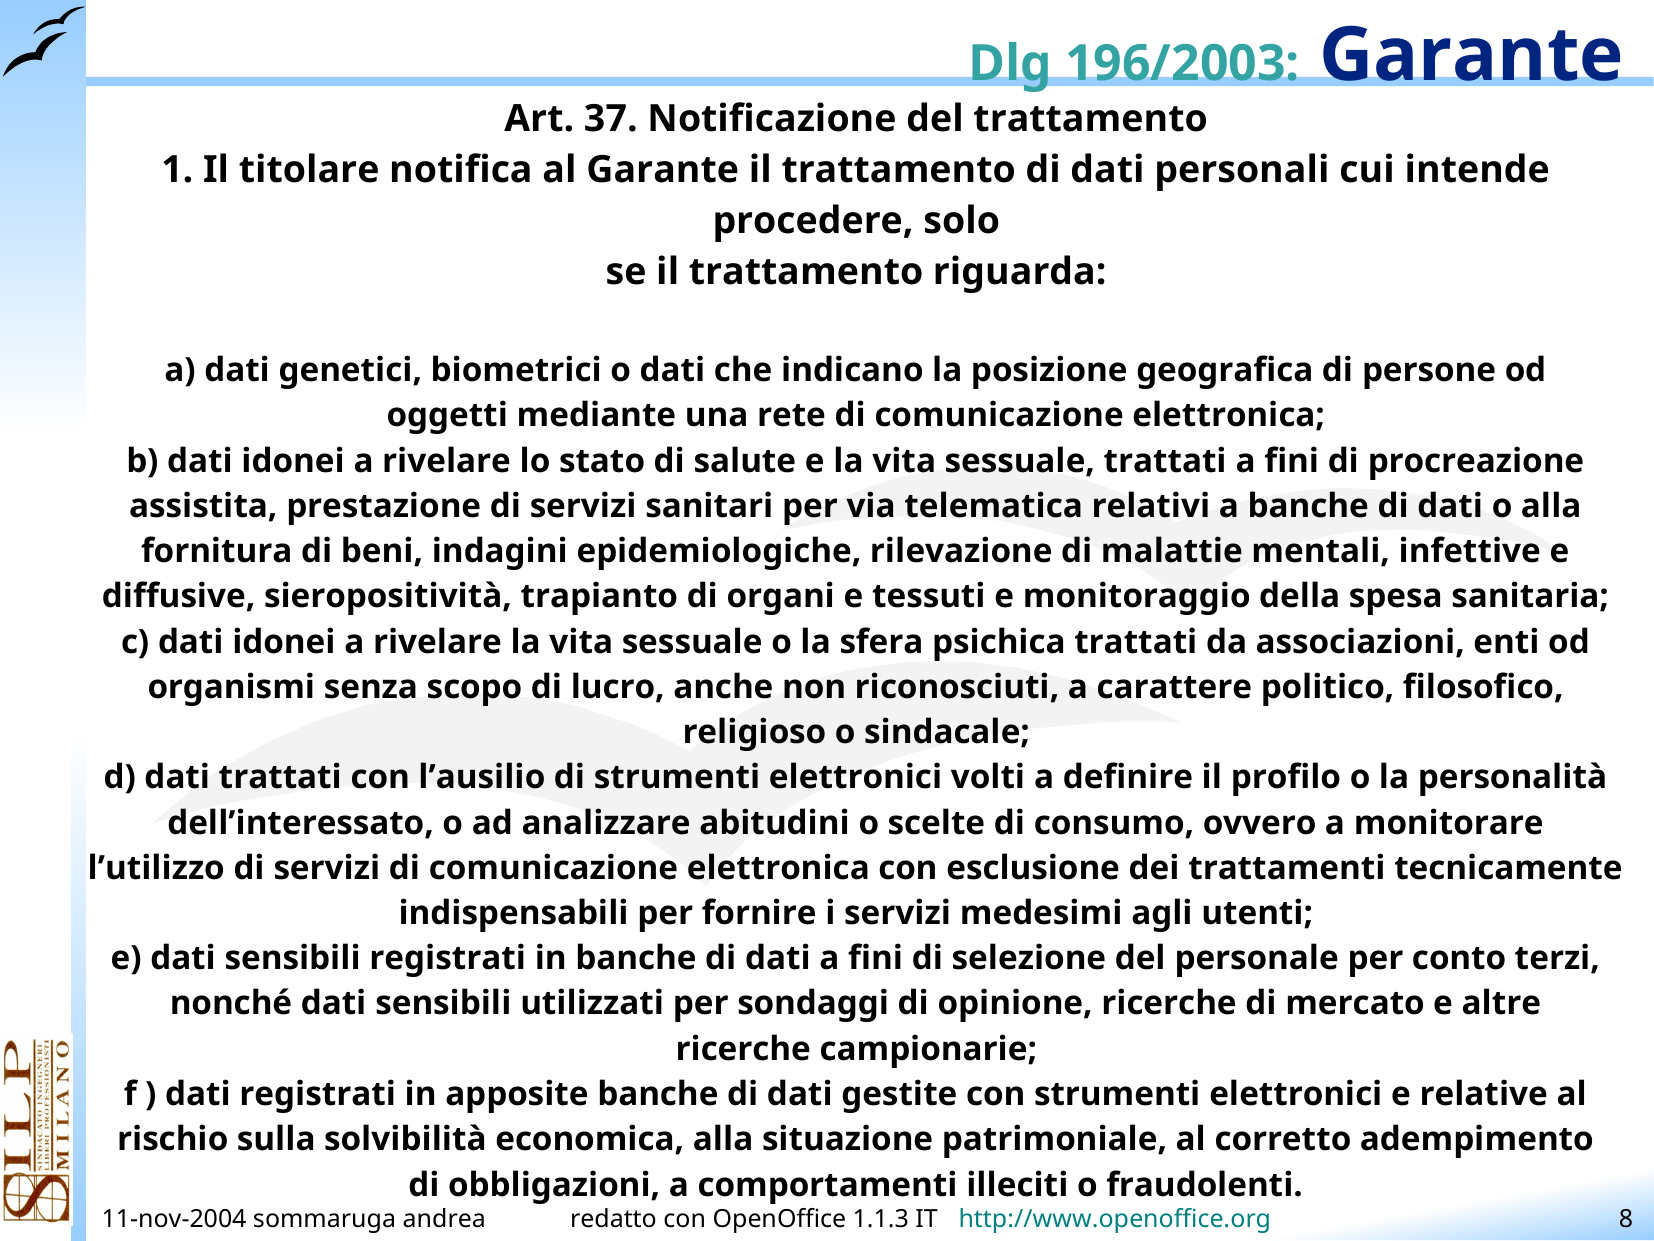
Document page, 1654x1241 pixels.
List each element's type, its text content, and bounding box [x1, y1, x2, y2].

picture [0, 1033, 73, 1226]
subtitle Art. 37. Notificazione del trattamento 1. Il titolare notifica al Garante il trattamento di dati personali cui intende procedere, solo se il trattamento riguarda: a) dati genetici, biometrici o dati che indicano la posizione geografica di persone od oggetti mediante una rete di comunicazione elettronica; b) dati idonei a rivelare lo stato di salute e la vita sessuale, trattati a fini di procreazione assistita, prestazione di servizi sanitari per via telematica relativi a banche di dati o alla fornitura di beni, indagini epidemiologiche, rilevazione di malattie mentali, infettive e diffusive, sieropositività, trapianto di organi e tessuti e monitoraggio della spesa sanitaria; c) dati idonei a rivelare la vita sessuale o la sfera psichica trattati da associazioni, enti od organismi senza scopo di lucro, anche non riconosciuti, a carattere politico, filosofico, religioso o sindacale; d) dati trattati con l’ausilio di strumenti elettronici volti a definire il profilo o la personalità dell’interessato, o ad analizzare abitudini o scelte di consumo, ovvero a monitorare l’utilizzo di servizi di comunicazione elettronica con esclusione dei trattamenti tecnicamente indispensabili per fornire i servizi medesimi agli utenti; e) dati sensibili registrati in banche di dati a fini di selezione del personale per conto terzi, nonché dati sensibili utilizzati per sondaggi di opinione, ricerche di mercato e altre ricerche campionarie; f ) dati registrati in apposite banche di dati gestite con strumenti elettronici e relative al rischio sulla solvibilità economica, alla situazione patrimoniale, al corretto adempimento di obbligazioni, a comportamenti illeciti o fraudolenti. [85, 134, 1628, 1163]
title Dlg 196/2003: Garante [85, 0, 1654, 104]
